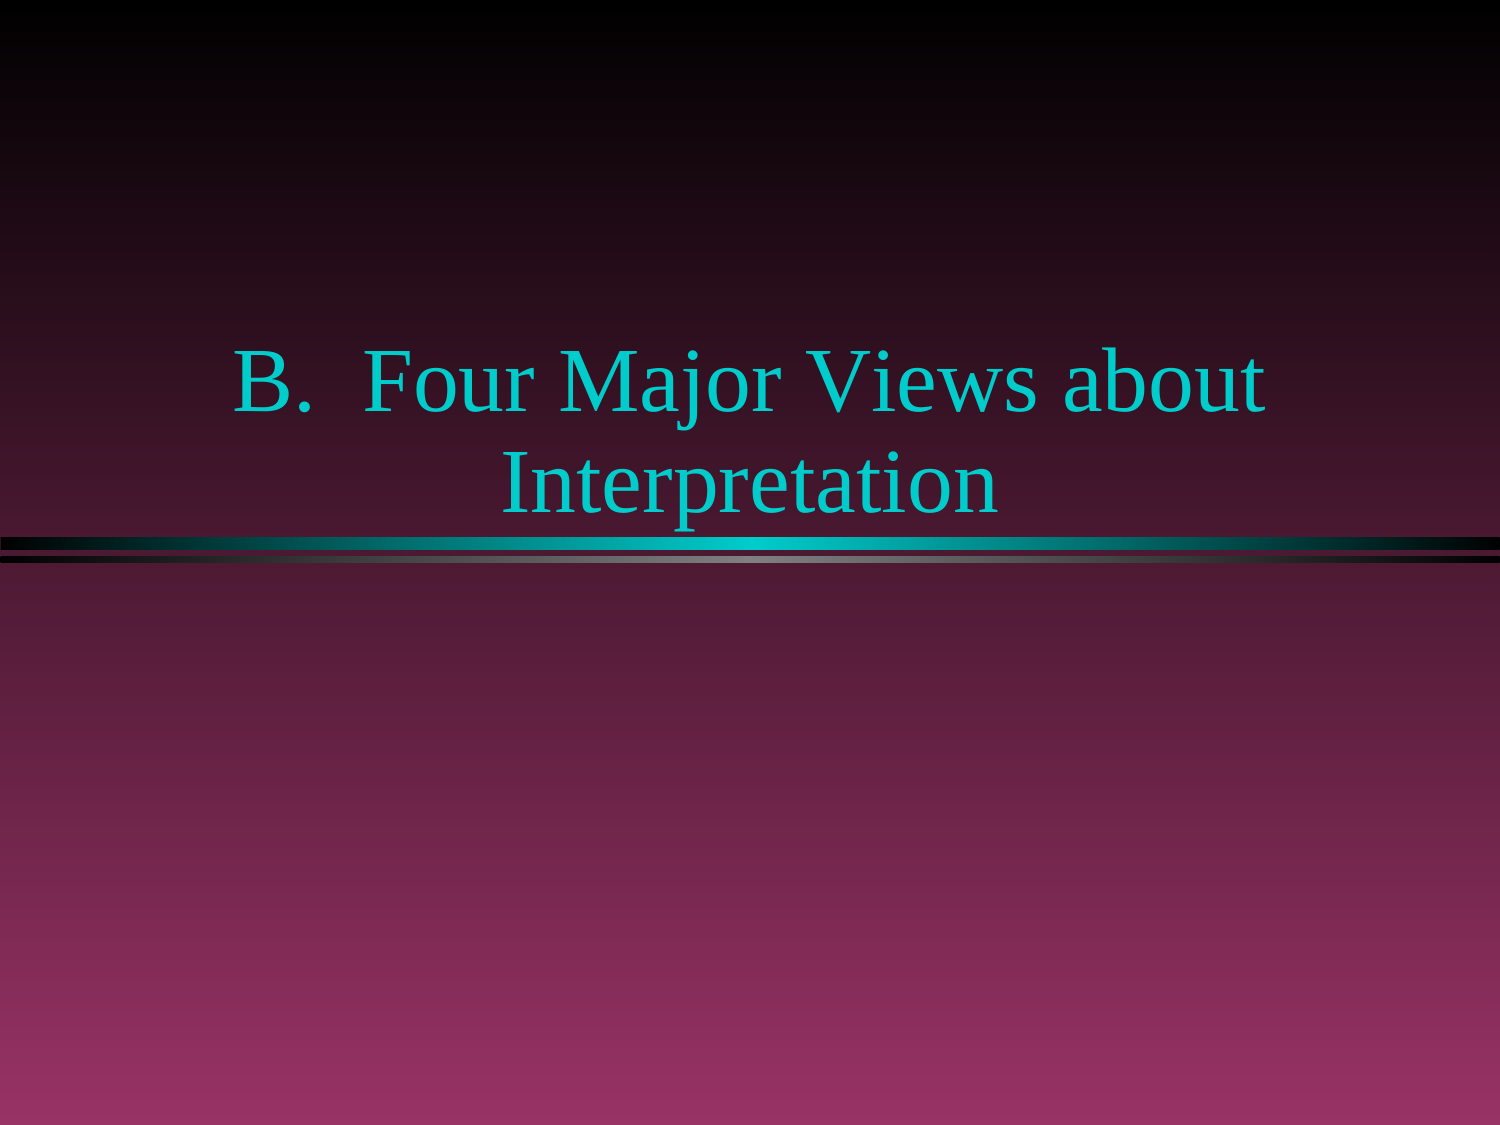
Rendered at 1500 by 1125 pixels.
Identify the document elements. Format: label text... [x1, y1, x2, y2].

title B. Four Major Views about Interpretation [118, 321, 1382, 541]
